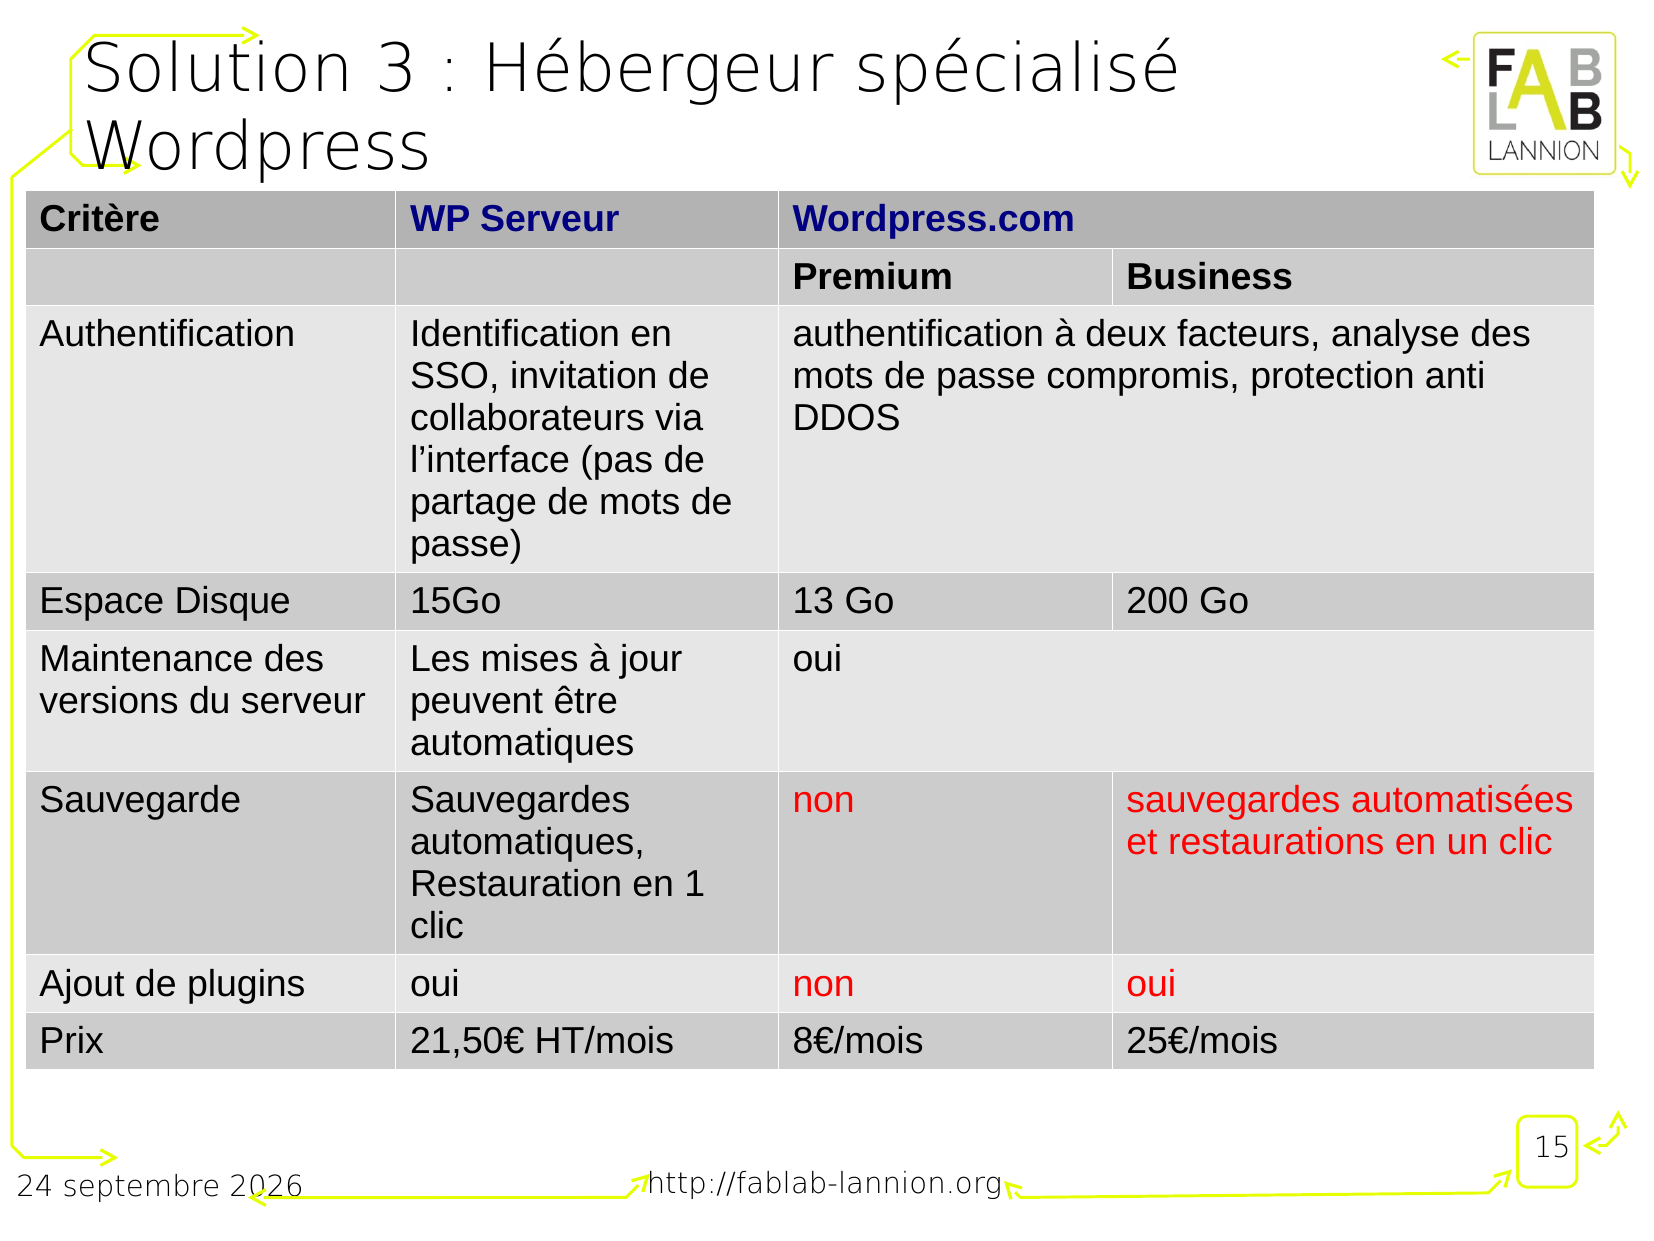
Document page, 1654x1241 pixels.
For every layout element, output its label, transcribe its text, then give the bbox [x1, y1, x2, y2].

table_cell authentification à deux facteurs, analyse des mots de passe compromis, protection anti DDOS [779, 306, 1594, 572]
table_cell Les mises à jour peuvent être automatiques [396, 631, 778, 771]
table_cell Sauvegardes automatiques, Restauration en 1 clic [396, 772, 778, 954]
table_header Wordpress.com [779, 191, 1594, 248]
table_cell Identification en SSO, invitation de collaborateurs via l’interface (pas de partage de mots de passe) [396, 306, 778, 572]
table_cell oui [779, 631, 1594, 771]
table_cell Authentification [26, 306, 395, 572]
table_cell [396, 249, 778, 305]
picture [1470, 29, 1619, 178]
table_cell 15Go [396, 573, 778, 630]
table_cell Business [1113, 249, 1594, 305]
table_cell non [779, 955, 1112, 1012]
table_cell oui [396, 955, 778, 1012]
table_cell Ajout de plugins [26, 955, 395, 1012]
table_cell Sauvegarde [26, 772, 395, 954]
table_cell 25€/mois [1113, 1013, 1594, 1069]
title Solution 3 : Hébergeur spécialisé Wordpress [82, 29, 1441, 186]
table_cell Maintenance des versions du serveur [26, 631, 395, 771]
table_cell Espace Disque [26, 573, 395, 630]
table_cell 200 Go [1113, 573, 1594, 630]
table_cell Prix [26, 1013, 395, 1069]
table_cell [26, 249, 395, 305]
table_header Critère [26, 191, 395, 248]
table_cell non [779, 772, 1112, 954]
table_cell 8€/mois [779, 1013, 1112, 1069]
table_cell 13 Go [779, 573, 1112, 630]
table_cell 21,50€ HT/mois [396, 1013, 778, 1069]
table_cell sauvegardes automatisées et restaurations en un clic [1113, 772, 1594, 954]
table_cell Premium [779, 249, 1112, 305]
table_cell oui [1113, 955, 1594, 1012]
table_header WP Serveur [396, 191, 778, 248]
